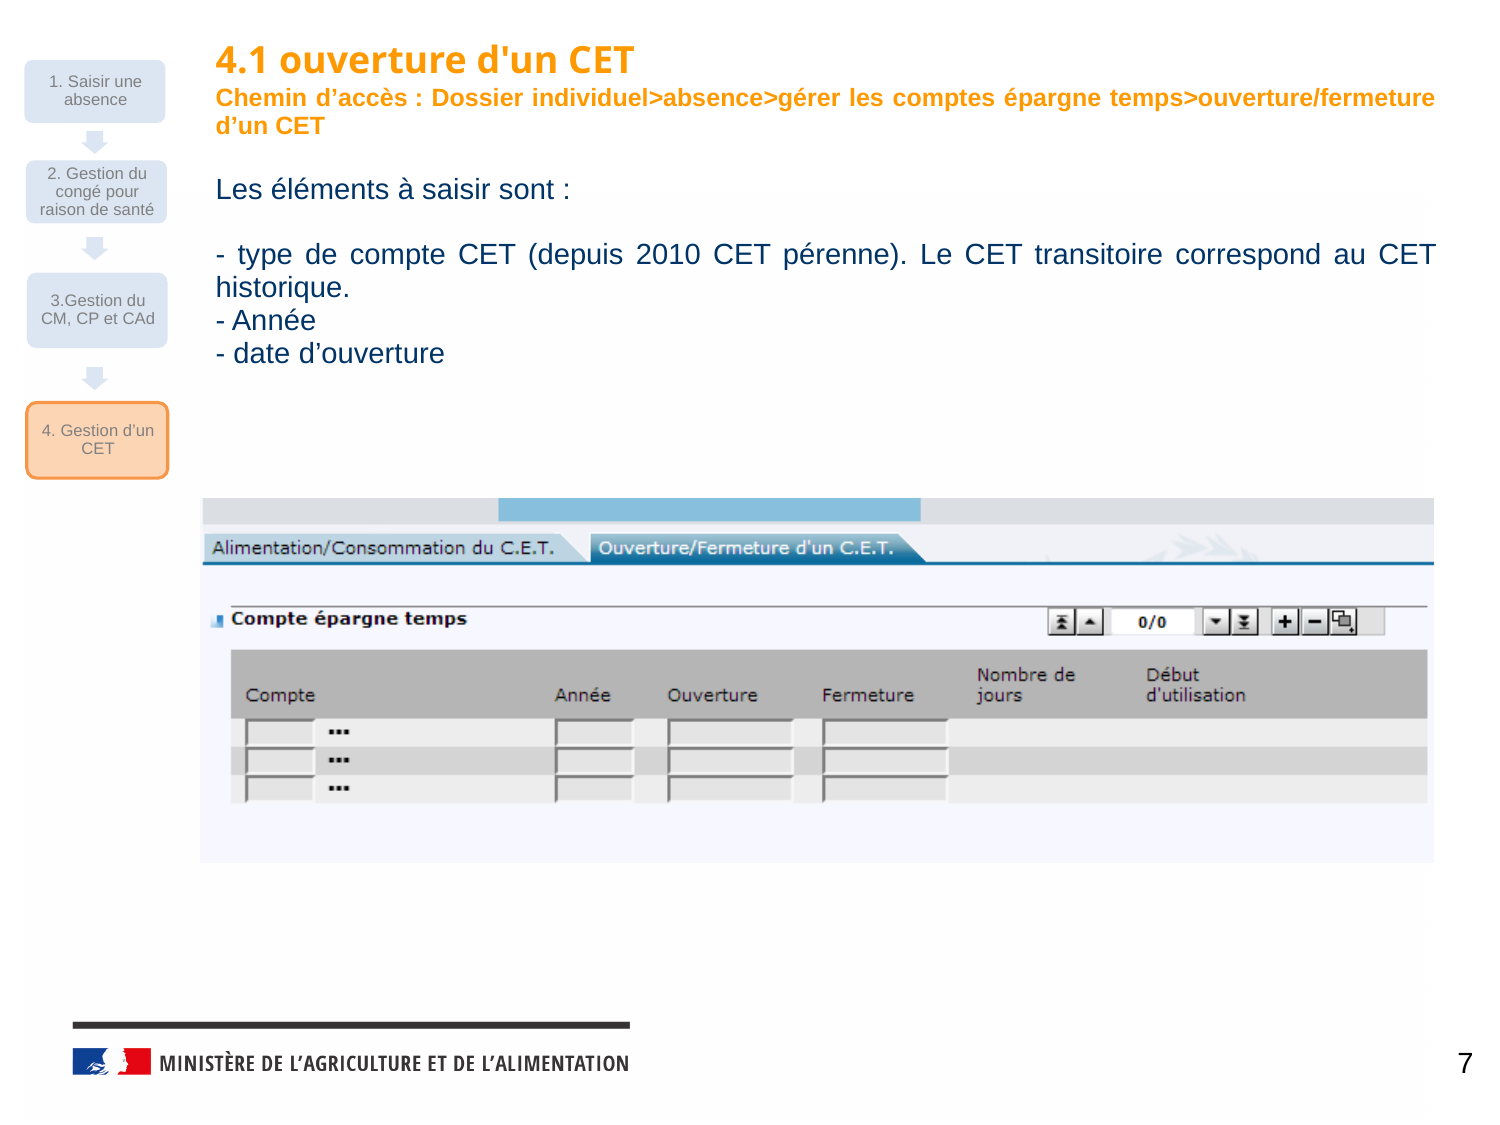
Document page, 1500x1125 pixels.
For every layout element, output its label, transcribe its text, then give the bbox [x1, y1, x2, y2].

text_box [80, 237, 109, 261]
text_box 4. Gestion d’un CET [26, 402, 168, 479]
text_box [80, 130, 109, 154]
text_box 3.Gestion du CM, CP et CAd [26, 272, 168, 349]
text_box [80, 367, 109, 391]
text_box 1. Saisir une absence [24, 59, 166, 124]
text_box 2. Gestion du congé pour raison de santé [25, 160, 167, 224]
text_box 4.1 ouverture d'un CET Chemin d’accès : Dossier individuel>absence>gérer les comptes épargne temps>ouverture/fermeture d’un CET Les éléments à saisir sont : - type de compte CET (depuis 2010 CET pérenne). Le CET transitoire correspond au CET historique. - Année - date d’ouverture [200, 25, 1453, 774]
picture [23, 185, 1434, 1123]
